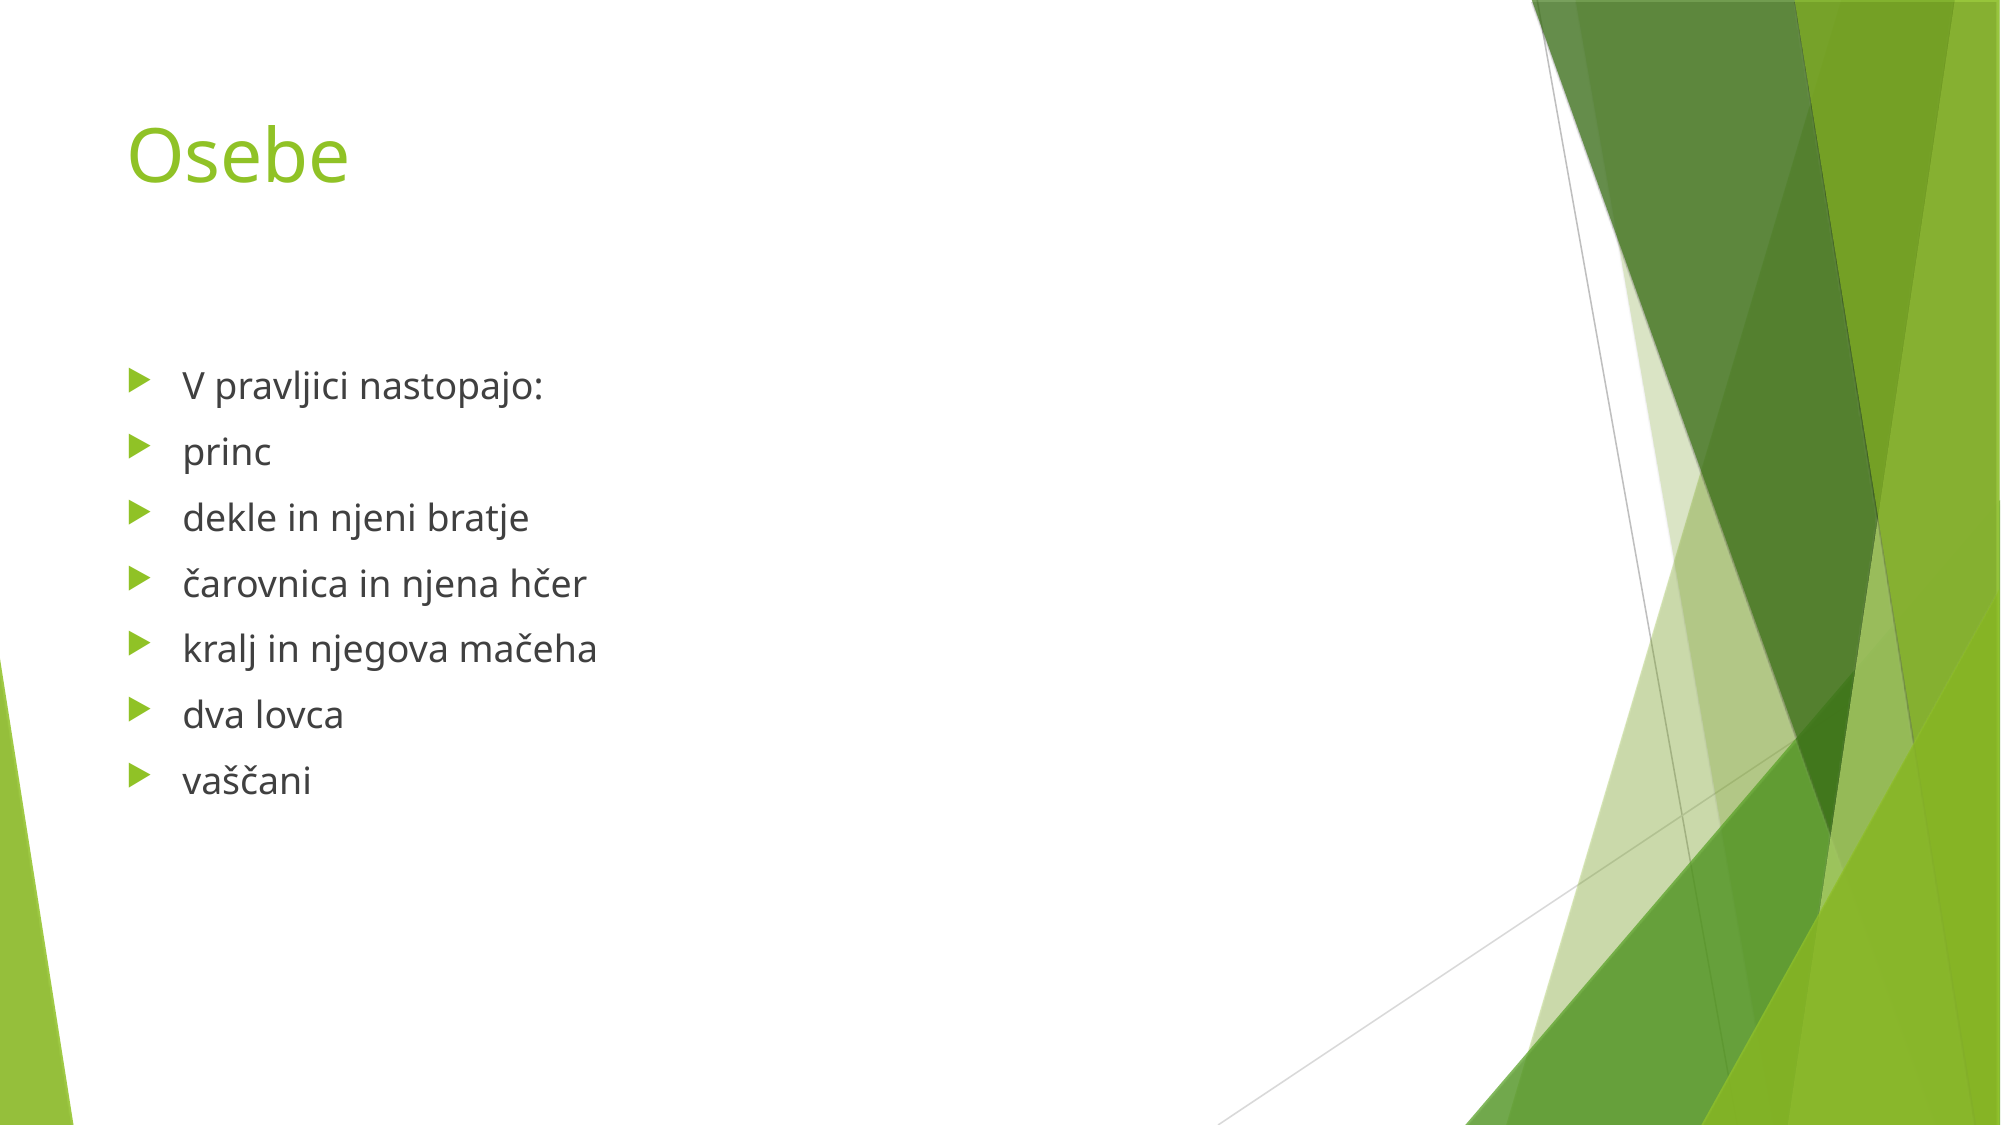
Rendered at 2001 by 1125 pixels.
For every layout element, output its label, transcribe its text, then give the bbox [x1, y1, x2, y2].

title Osebe [111, 99, 1522, 317]
list V pravljici nastopajo: princ dekle in njeni bratje čarovnica in njena hčer kralj in njegova mačeha dva lovca vaščani [111, 354, 1522, 992]
